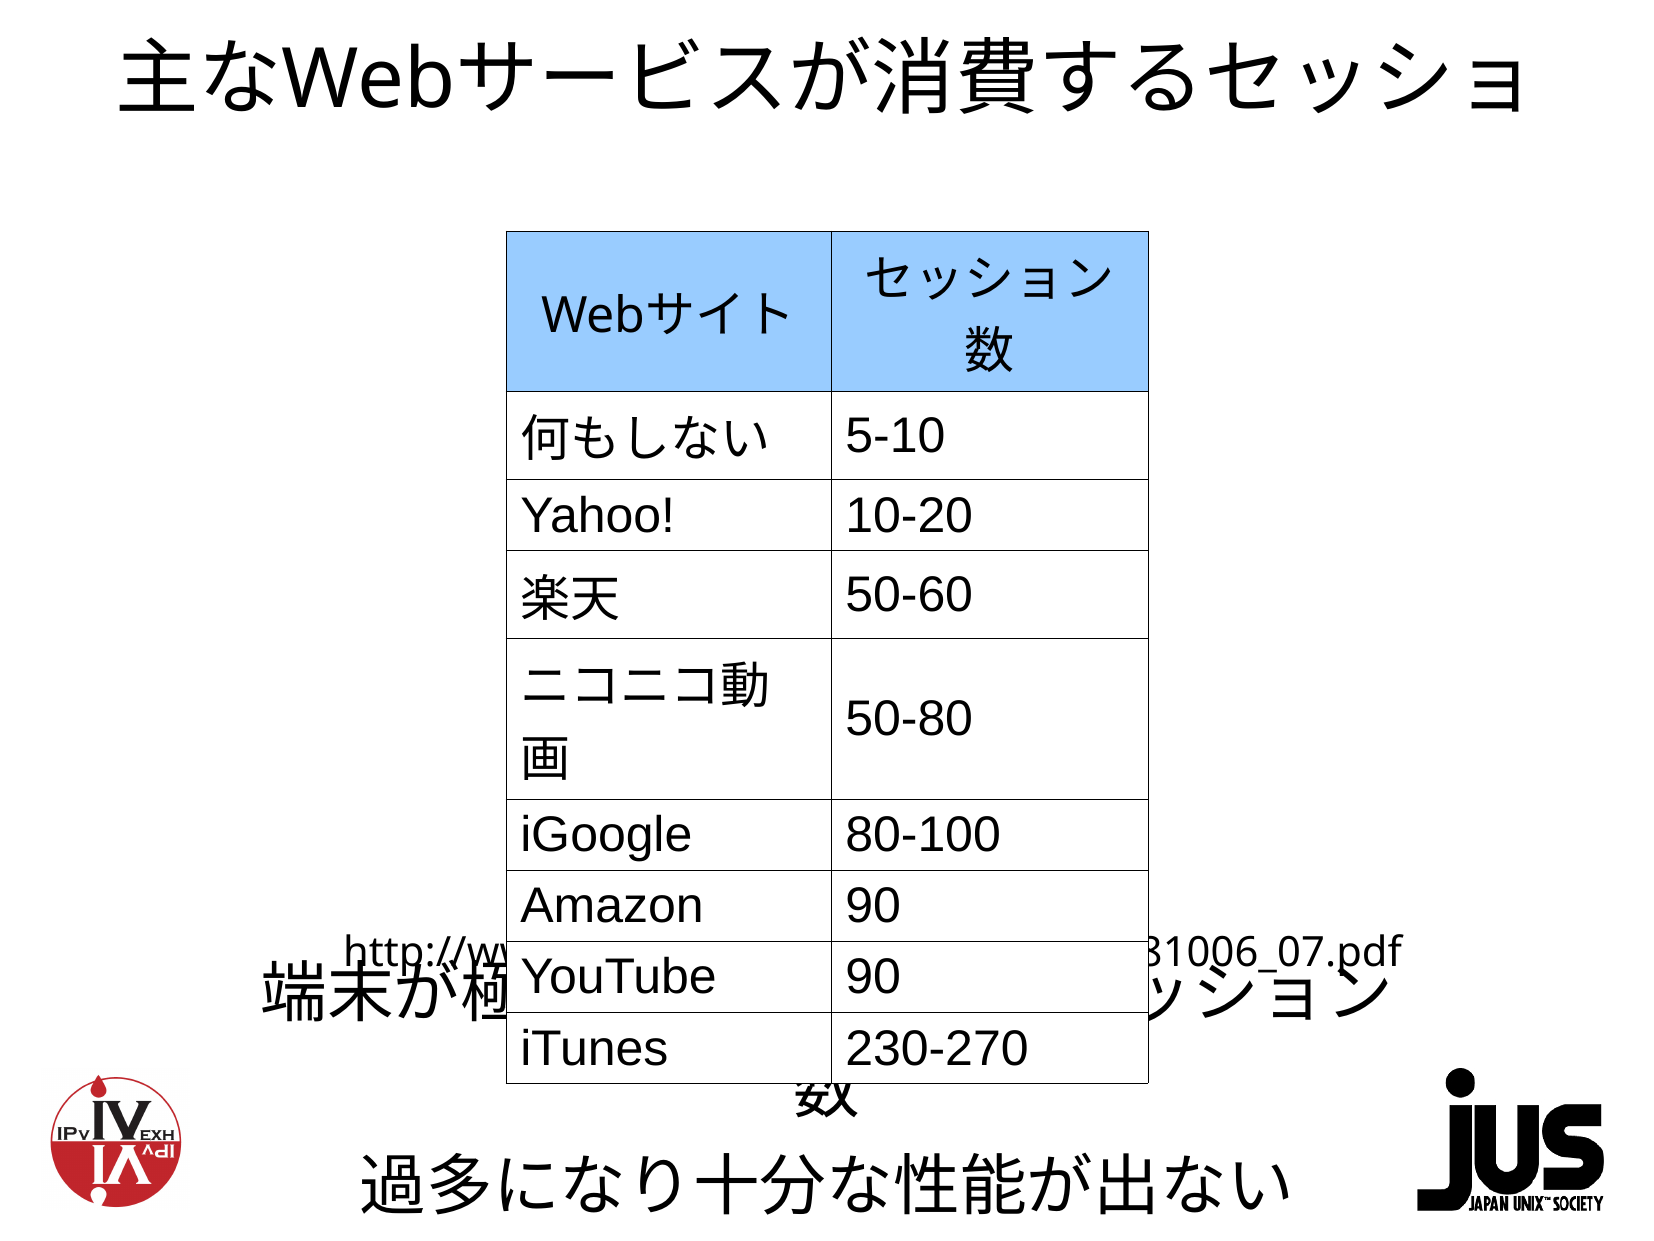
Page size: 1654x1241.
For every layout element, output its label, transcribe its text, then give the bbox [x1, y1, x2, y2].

table_cell 何もしない [507, 392, 831, 479]
table_cell 90 [832, 942, 1148, 1012]
table_header Webサイト [507, 232, 831, 391]
table_cell iGoogle [507, 800, 831, 870]
text_box 端末が極端に増えると同時セッション数 過多になり十分な性能が出ない [250, 1011, 1403, 1156]
picture [41, 1068, 190, 1210]
table_cell YouTube [507, 942, 831, 1012]
text_box http://www.kokatsu.jp/blog/ipv4/event/081006_07.pdf [236, 914, 506, 975]
table_cell 10-20 [832, 480, 1148, 550]
table_cell ニコニコ動画 [507, 639, 831, 799]
table_cell 90 [832, 871, 1148, 941]
table_cell Yahoo! [507, 480, 831, 550]
table_cell 50-60 [832, 551, 1148, 638]
table_header セッション数 [832, 232, 1148, 391]
table_cell 5-10 [832, 392, 1148, 479]
table_cell iTunes [507, 1013, 831, 1083]
table_cell 80-100 [832, 800, 1148, 870]
picture [1417, 1068, 1604, 1211]
table_cell Amazon [507, 871, 831, 941]
text_box http://www.kokatsu.jp/blog/ipv4/event/081006_07.pdf [1149, 914, 1418, 975]
table_cell 50-80 [832, 639, 1148, 799]
title 主なWebサービスが消費するセッション数 [82, 56, 1571, 207]
table_cell 楽天 [507, 551, 831, 638]
table_cell 230-270 [832, 1013, 1148, 1083]
